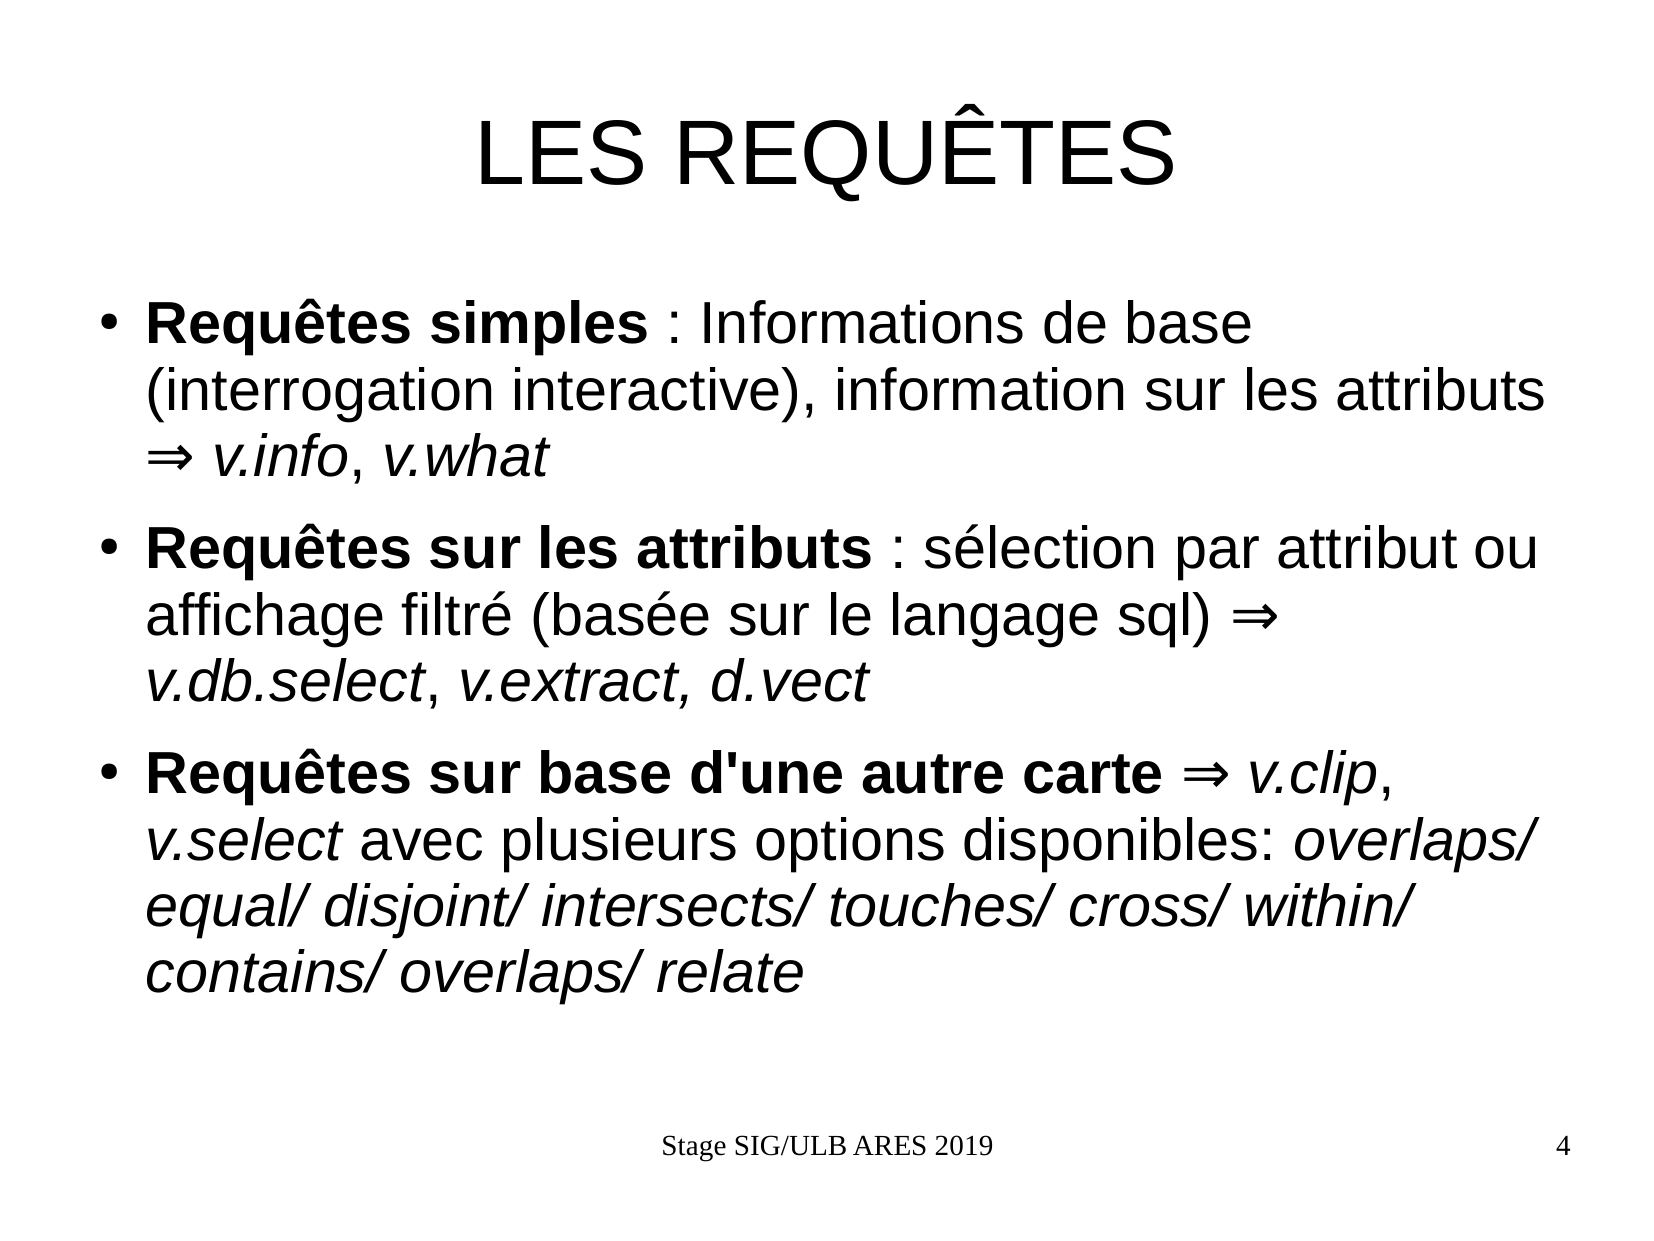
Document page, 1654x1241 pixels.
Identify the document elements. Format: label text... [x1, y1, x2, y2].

list Requêtes simples : Informations de base (interrogation interactive), information sur les attributs ⇒ v.info, v.what Requêtes sur les attributs : sélection par attribut ou affichage filtré (basée sur le langage sql) ⇒ v.db.select, v.extract, d.vect Requêtes sur base d'une autre carte ⇒ v.clip, v.select avec plusieurs options disponibles: overlaps/ equal/ disjoint/ intersects/ touches/ cross/ within/ contains/ overlaps/ relate [82, 290, 1571, 1010]
title LES REQUÊTES [82, 49, 1571, 257]
